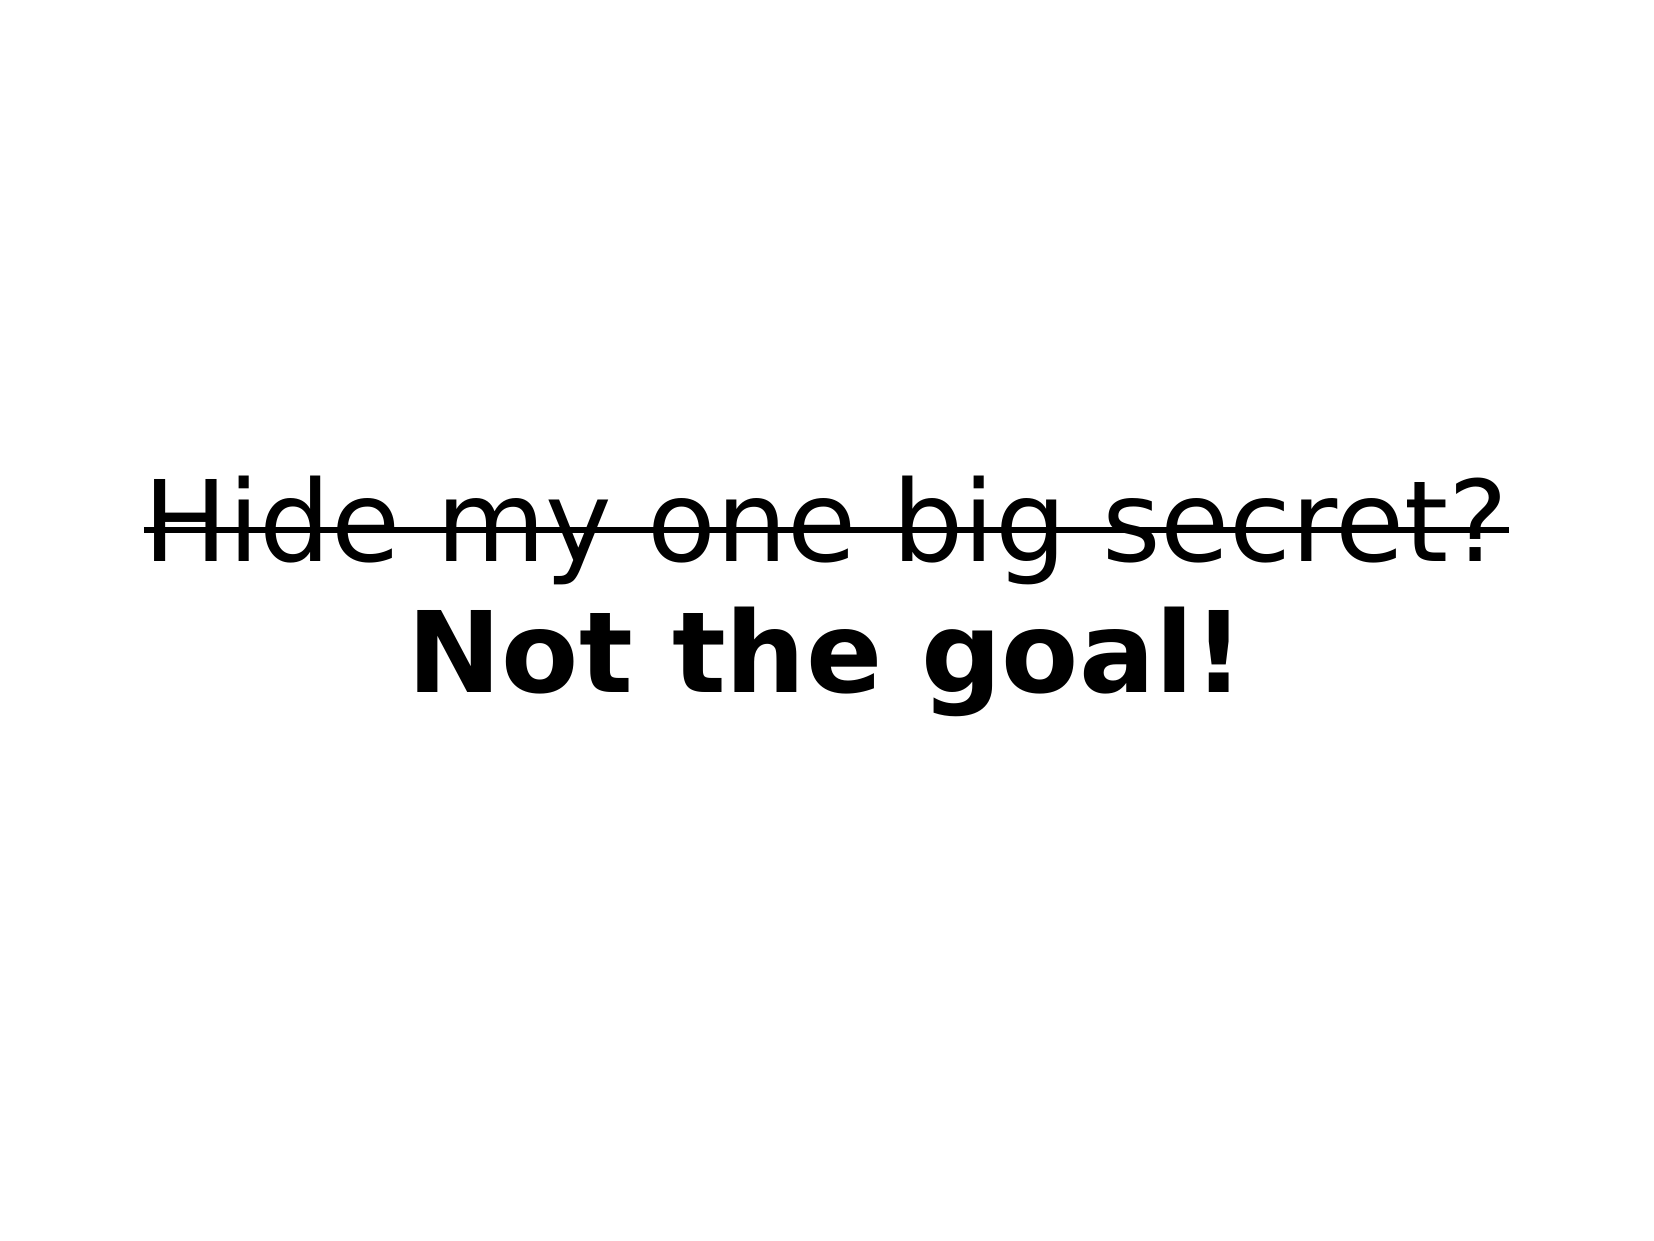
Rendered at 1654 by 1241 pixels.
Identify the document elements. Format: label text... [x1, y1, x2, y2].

subtitle Hide my one big secret? Not the goal! [82, 75, 1571, 1102]
